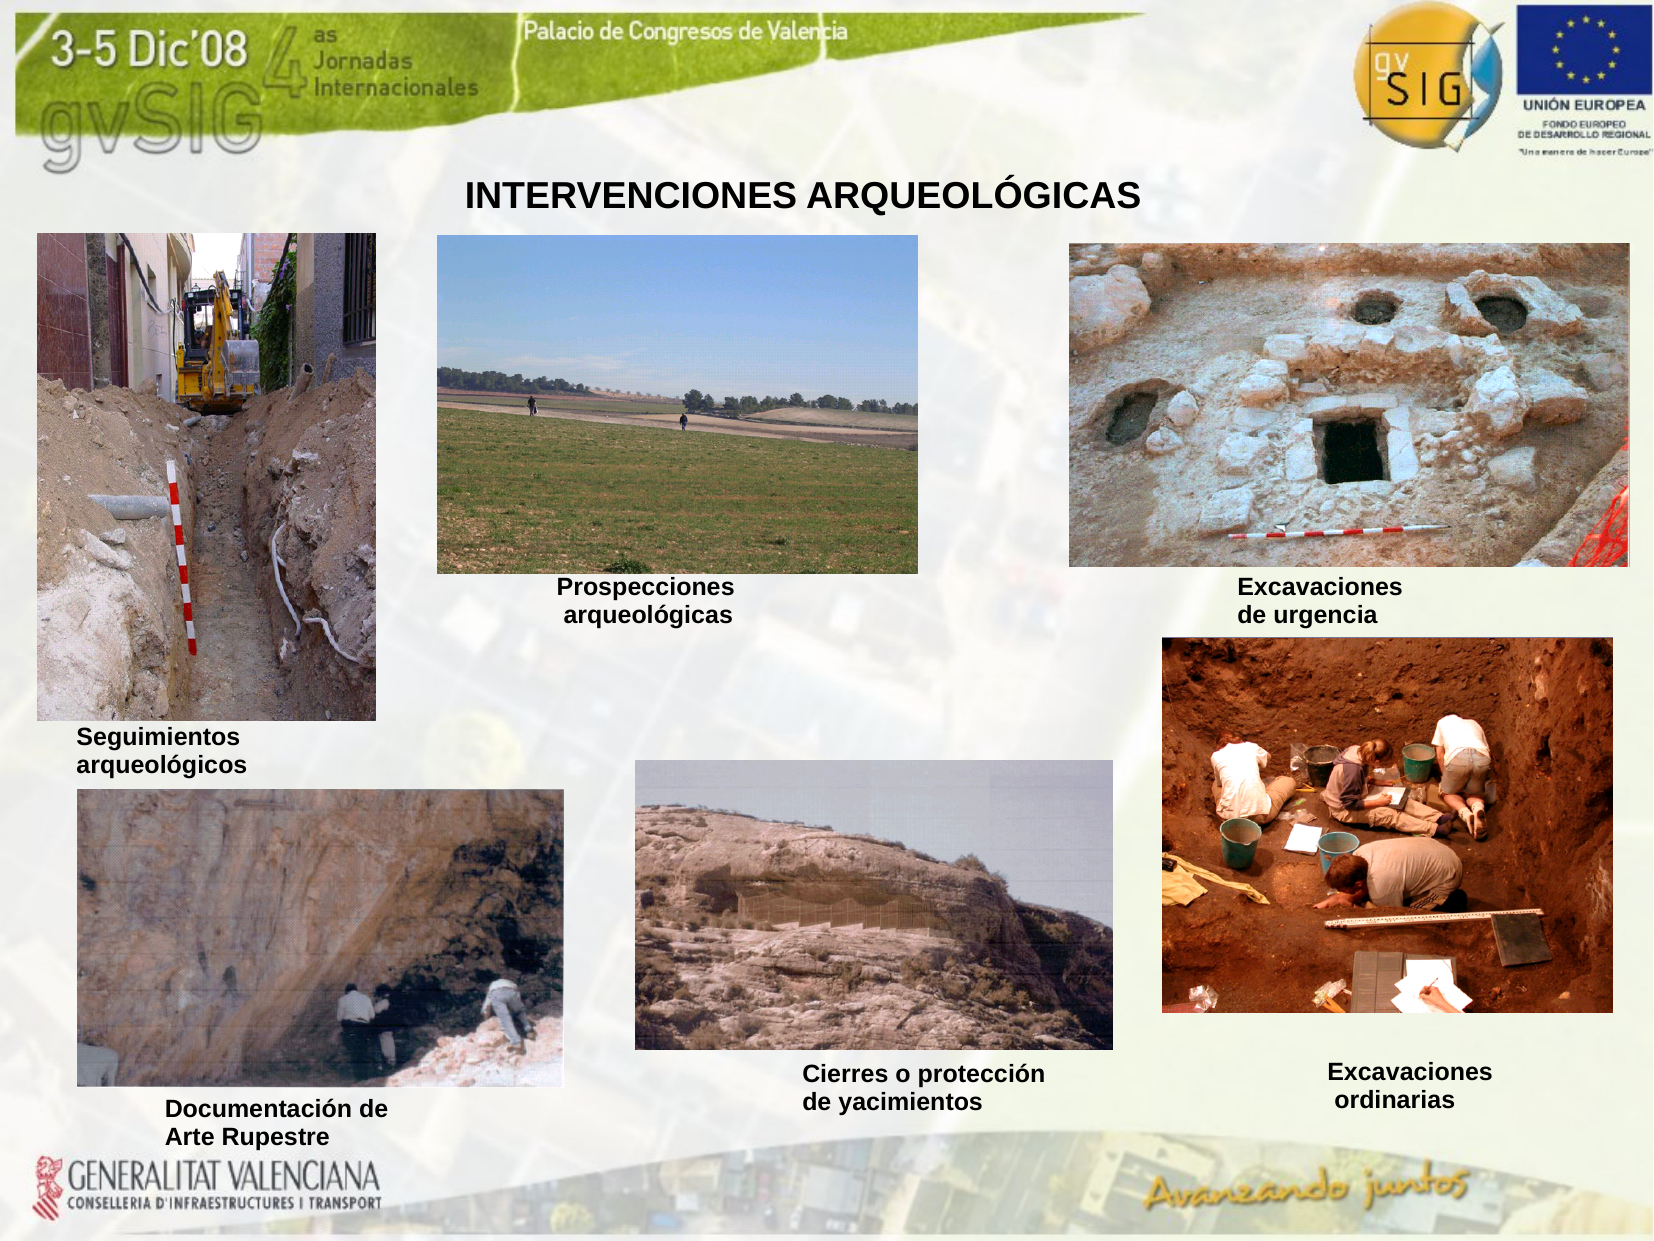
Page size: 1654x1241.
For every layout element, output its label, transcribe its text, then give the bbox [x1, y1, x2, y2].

text_box INTERVENCIONES ARQUEOLÓGICAS [450, 166, 1158, 231]
text_box Seguimientos arqueológicos [61, 715, 263, 795]
text_box Cierres o protección de yacimientos [787, 1052, 1068, 1132]
text_box Prospecciones arqueológicas [541, 574, 751, 645]
text_box Excavaciones de urgencia [1222, 567, 1425, 637]
text_box Documentación de Arte Rupestre [150, 1088, 411, 1167]
picture [0, 0, 1654, 1241]
text_box Excavaciones ordinarias [1312, 1050, 1538, 1130]
